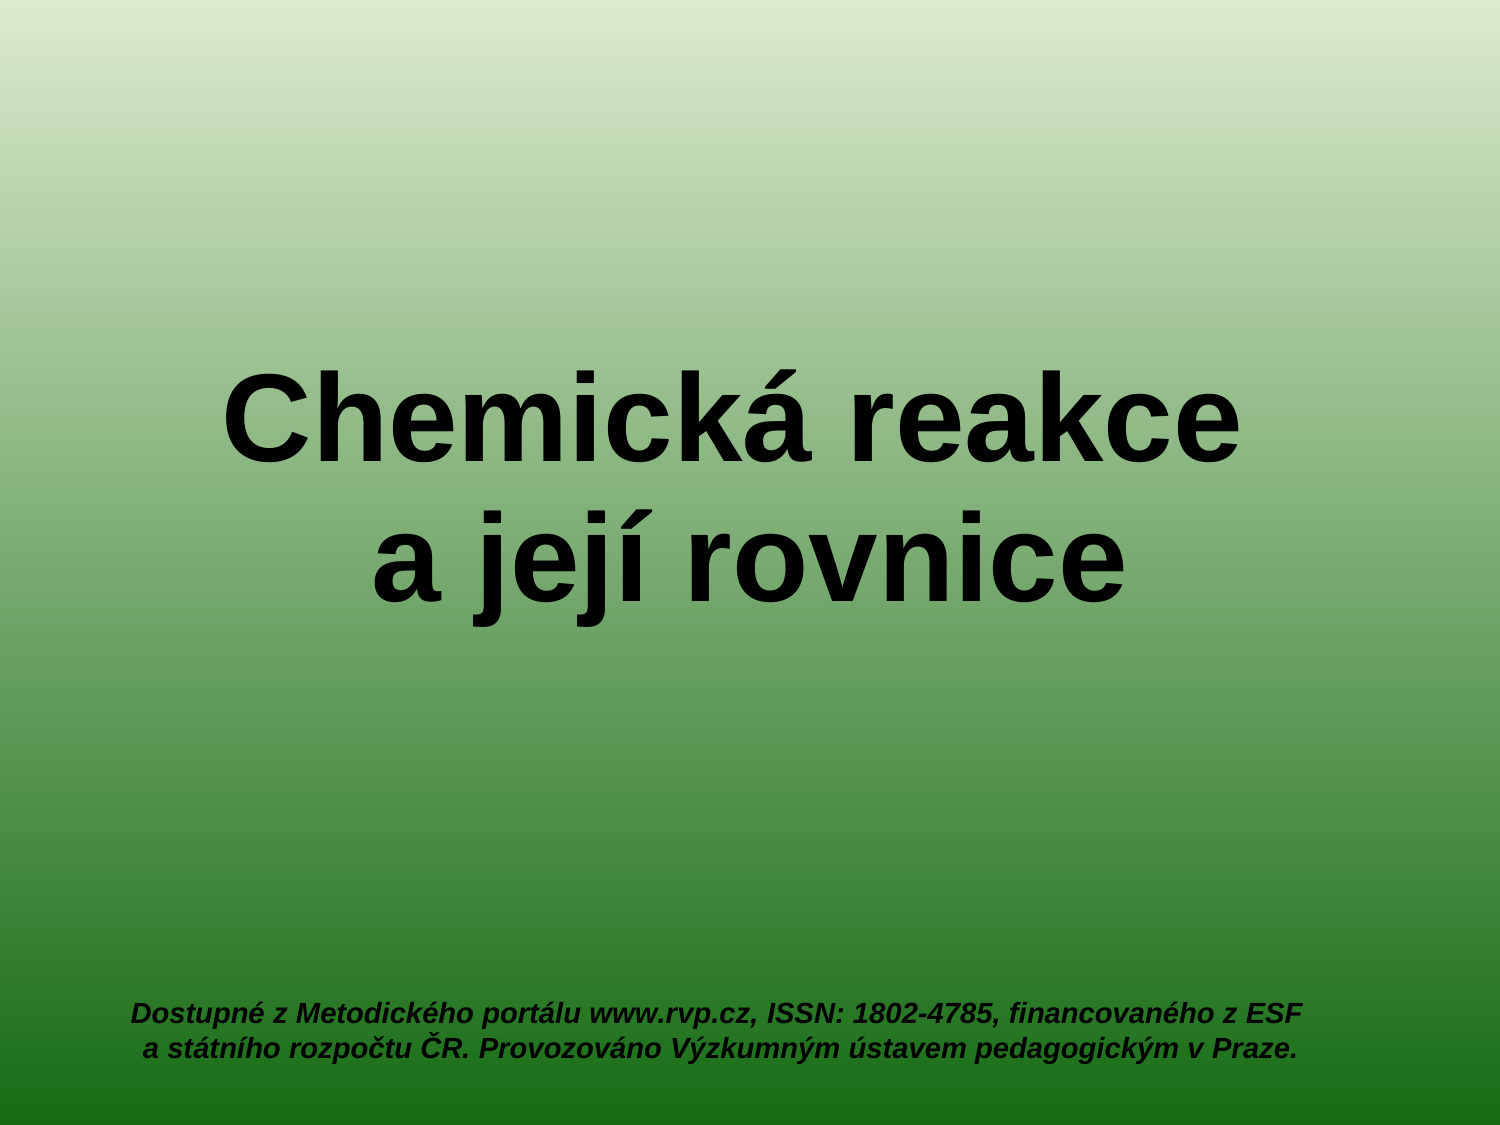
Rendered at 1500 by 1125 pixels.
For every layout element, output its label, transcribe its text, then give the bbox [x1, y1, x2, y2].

text_box Dostupné z Metodického portálu www.rvp.cz, ISSN: 1802-4785, financovaného z ESF a státního rozpočtu ČR. Provozováno Výzkumným ústavem pedagogickým v Praze. [100, 999, 1343, 1060]
title Chemická reakce a její rovnice [75, 0, 1426, 672]
